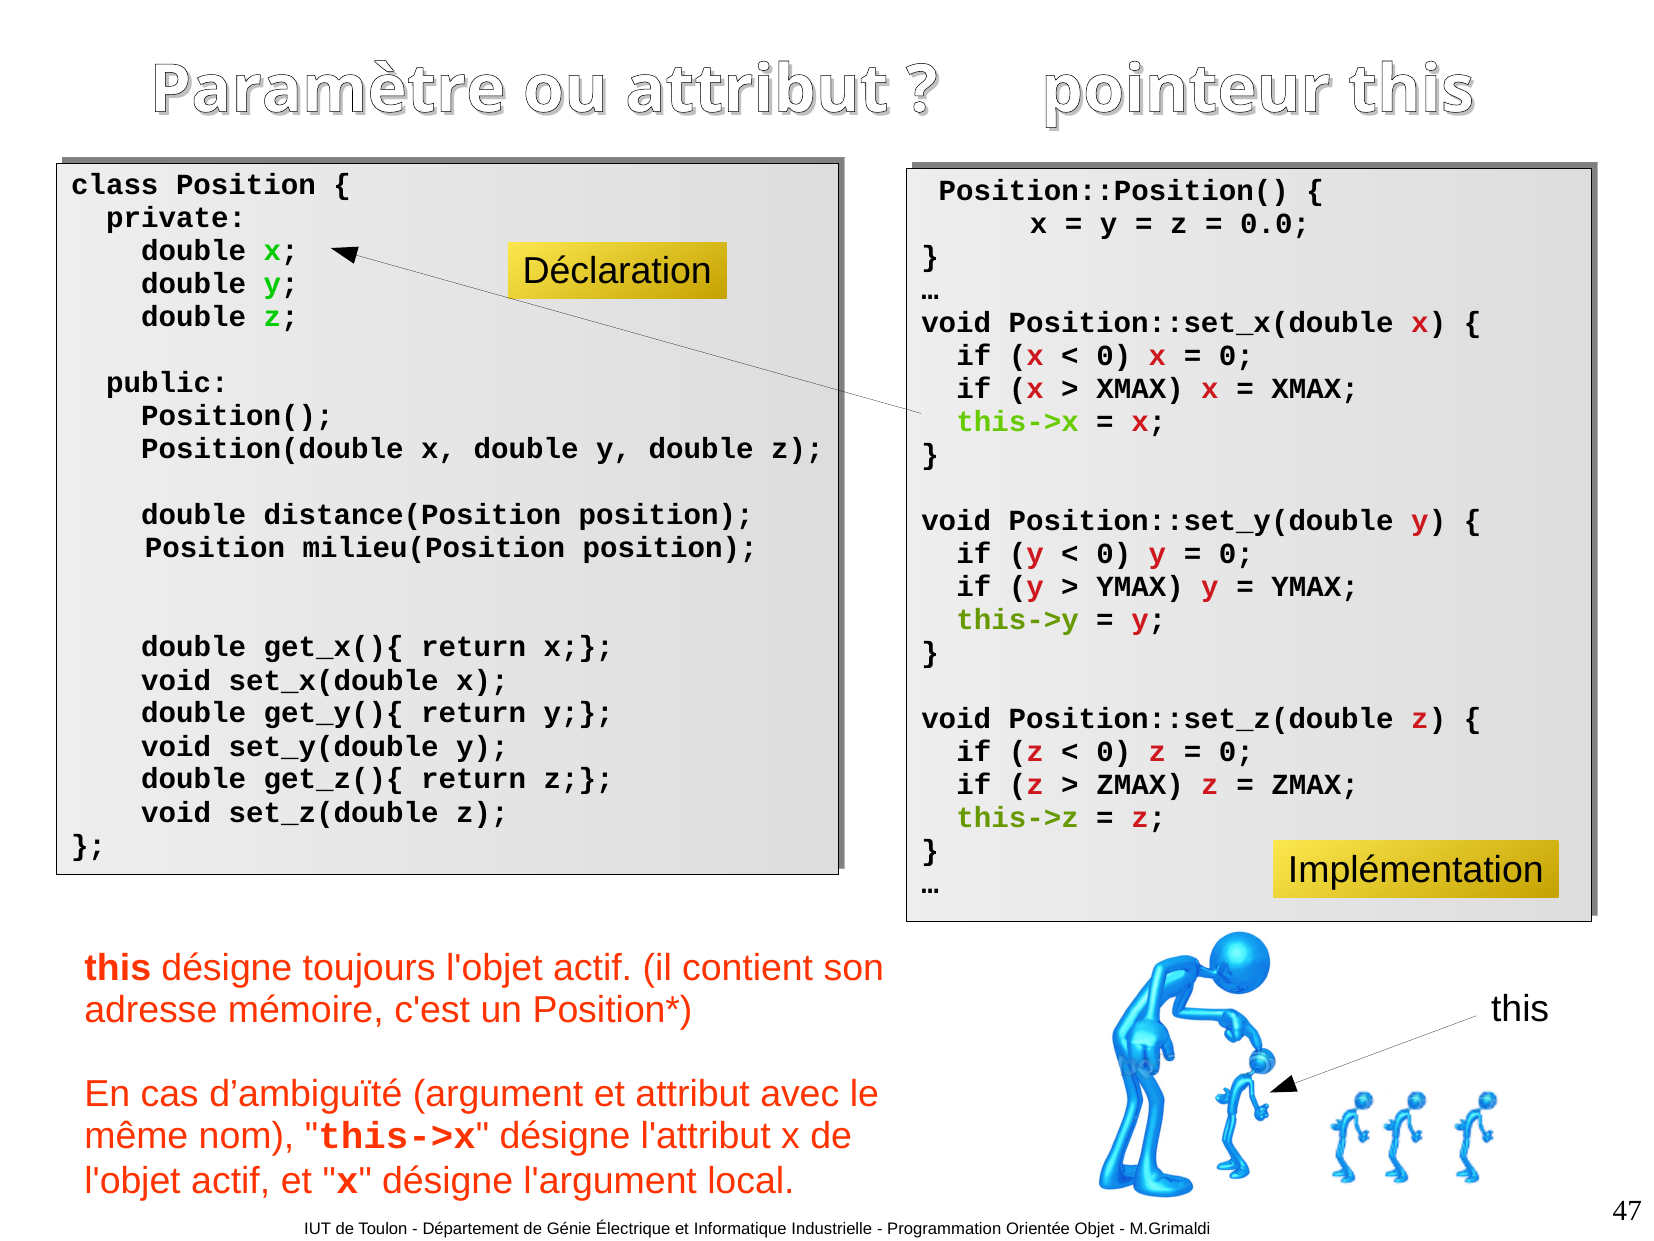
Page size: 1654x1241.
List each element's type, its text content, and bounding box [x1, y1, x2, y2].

text_box this désigne toujours l'objet actif. (il contient son adresse mémoire, c'est un Position*) En cas d’ambiguïté (argument et attribut avec le même nom), "this->x" désigne l'attribut x de l'objet actif, et "x" désigne l'argument local. [47, 938, 922, 1213]
text_box class Position { private: double x; double y; double z; public: Position(); Position(double x, double y, double z); double distance(Position position); Position milieu(Position position); double get_x(){ return x;}; void set_x(double x); double get_y(){ return y;}; void set_y(double y); double get_z(){ return z;}; void set_z(double z); }; [56, 163, 839, 875]
text_box Position::Position() { x = y = z = 0.0; } … void Position::set_x(double x) { if (x < 0) x = 0; if (x > XMAX) x = XMAX; this->x = x; } void Position::set_y(double y) { if (y < 0) y = 0; if (y > YMAX) y = YMAX; this->y = y; } void Position::set_z(double z) { if (z < 0) z = 0; if (z > ZMAX) z = ZMAX; this->z = z; } … [906, 168, 1592, 922]
picture [1452, 1080, 1500, 1186]
text_box this [1476, 980, 1565, 1038]
text_box Implémentation [1273, 840, 1559, 898]
picture [1381, 1080, 1429, 1186]
text_box Déclaration [507, 242, 727, 299]
picture [1328, 1080, 1376, 1186]
picture [1086, 927, 1306, 1199]
title Paramètre ou attribut ? pointeur this [76, 0, 1565, 190]
